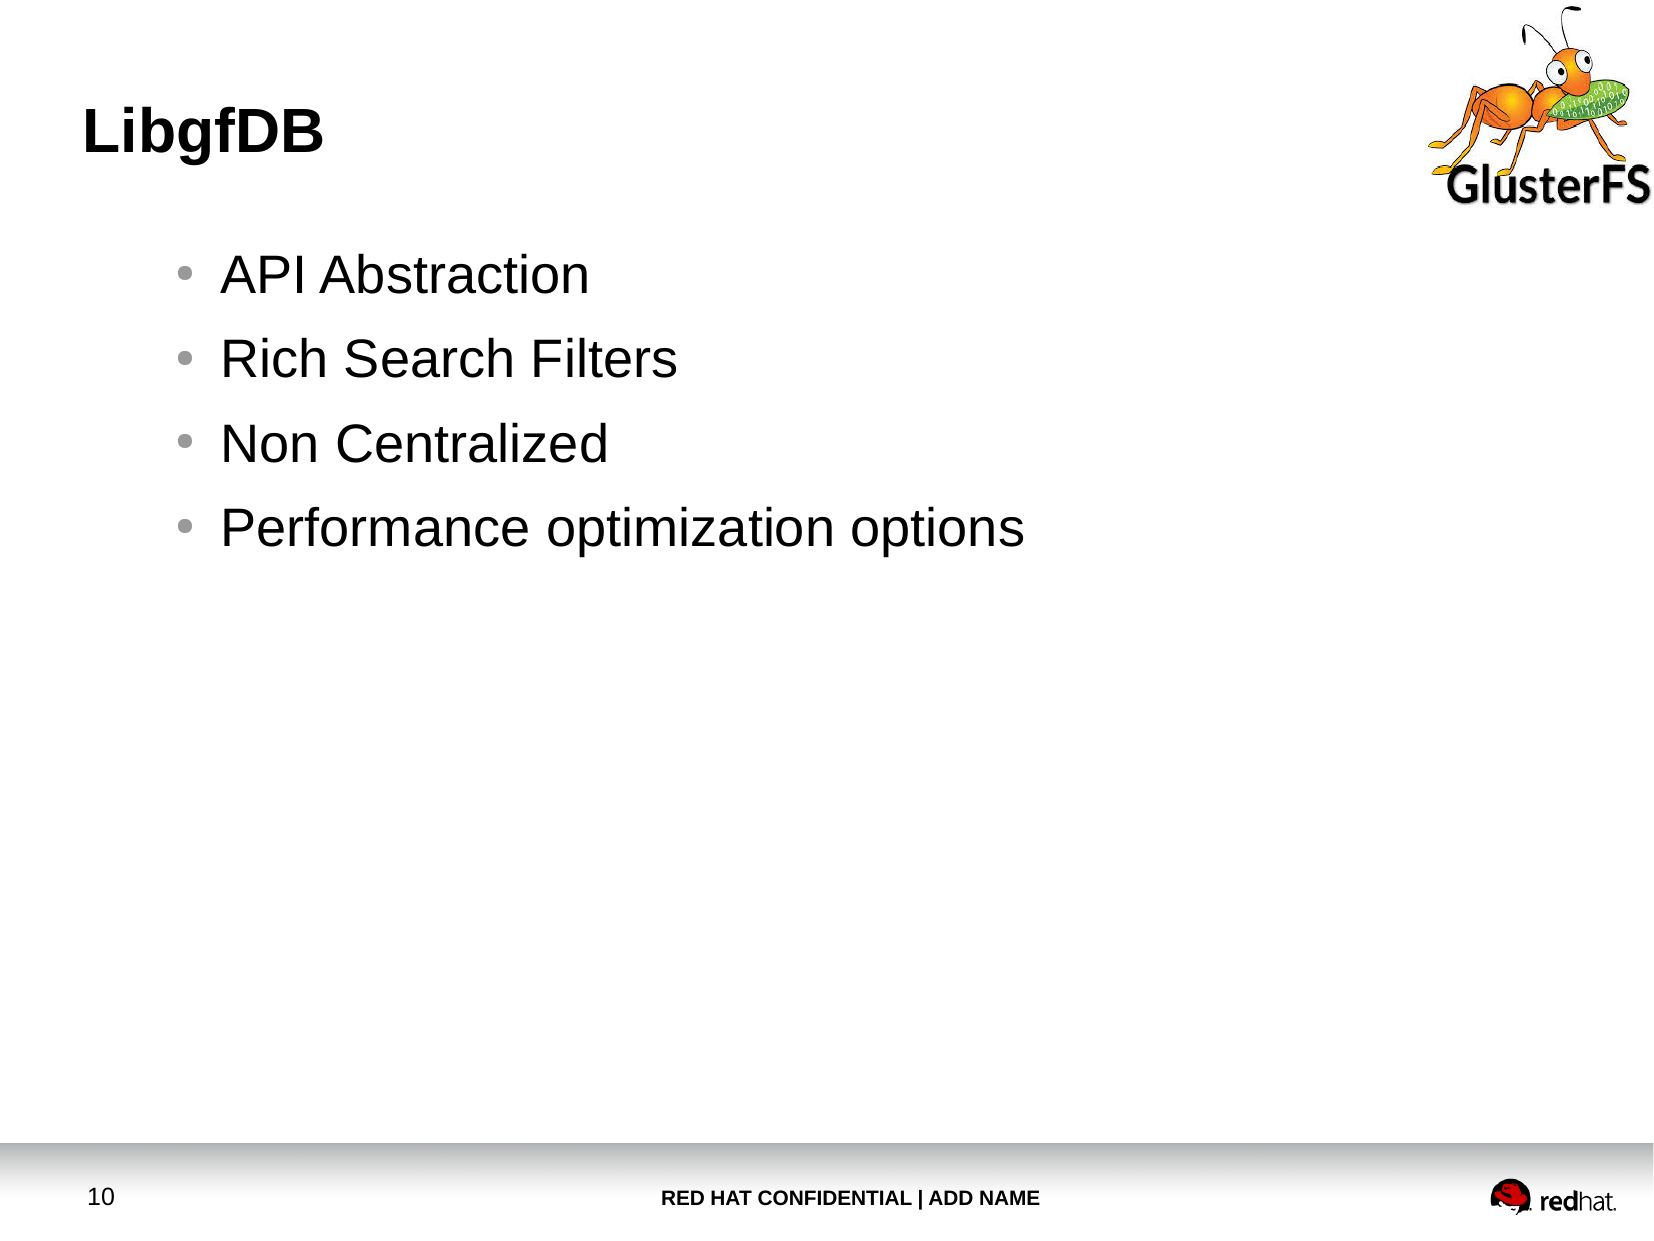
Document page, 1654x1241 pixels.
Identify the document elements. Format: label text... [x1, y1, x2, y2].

list API Abstraction Rich Search Filters Non Centralized Performance optimization options [86, 244, 1576, 1039]
picture [1425, 4, 1653, 208]
picture [0, 1143, 1654, 1241]
title LibgfDB [82, 37, 1426, 226]
